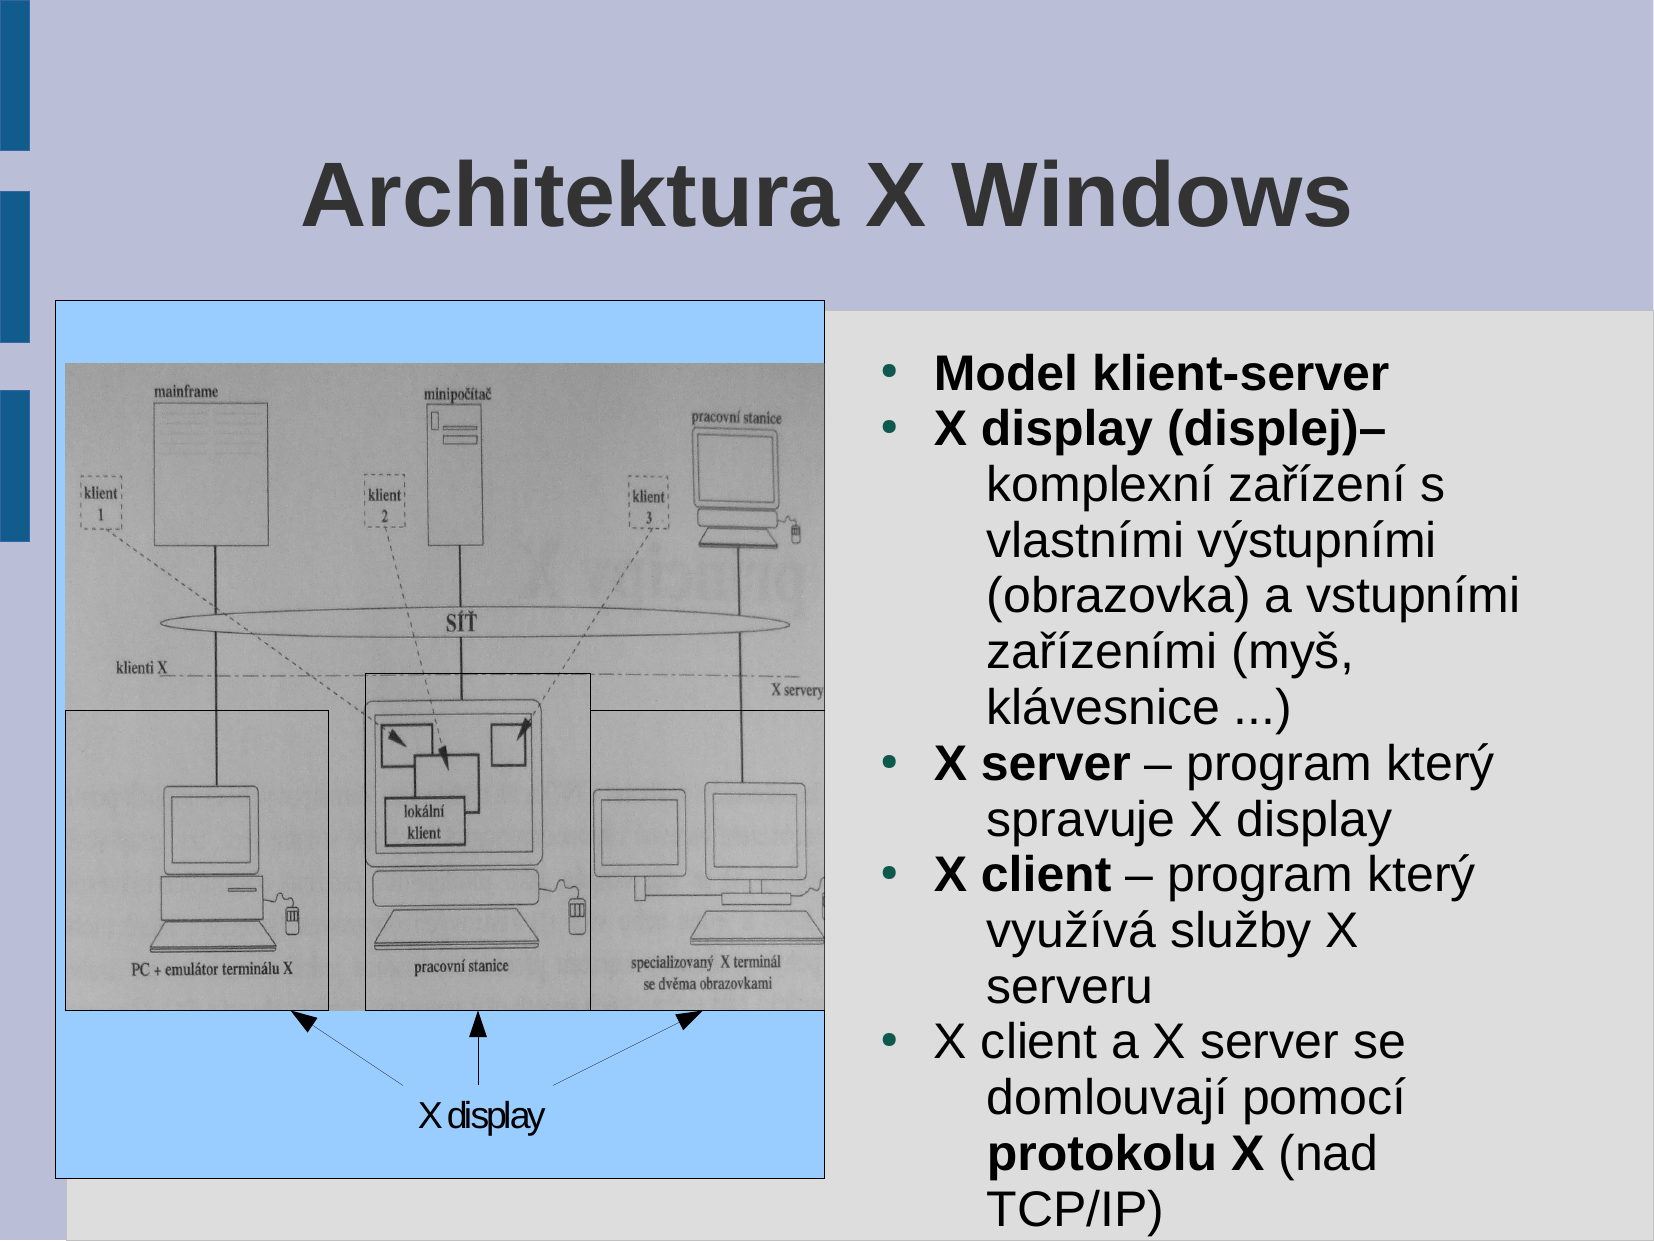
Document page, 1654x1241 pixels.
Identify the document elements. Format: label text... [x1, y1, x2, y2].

title Architektura X Windows [121, 91, 1534, 299]
list Model klient-server X display (displej)– komplexní zařízení s vlastními výstupními (obrazovka) a vstupními zařízeními (myš, klávesnice ...) X server – program který spravuje X display X client – program který využívá služby X serveru X client a X server se domlouvají pomocí protokolu X (nad TCP/IP) [845, 344, 1535, 1127]
chart [55, 300, 825, 1179]
